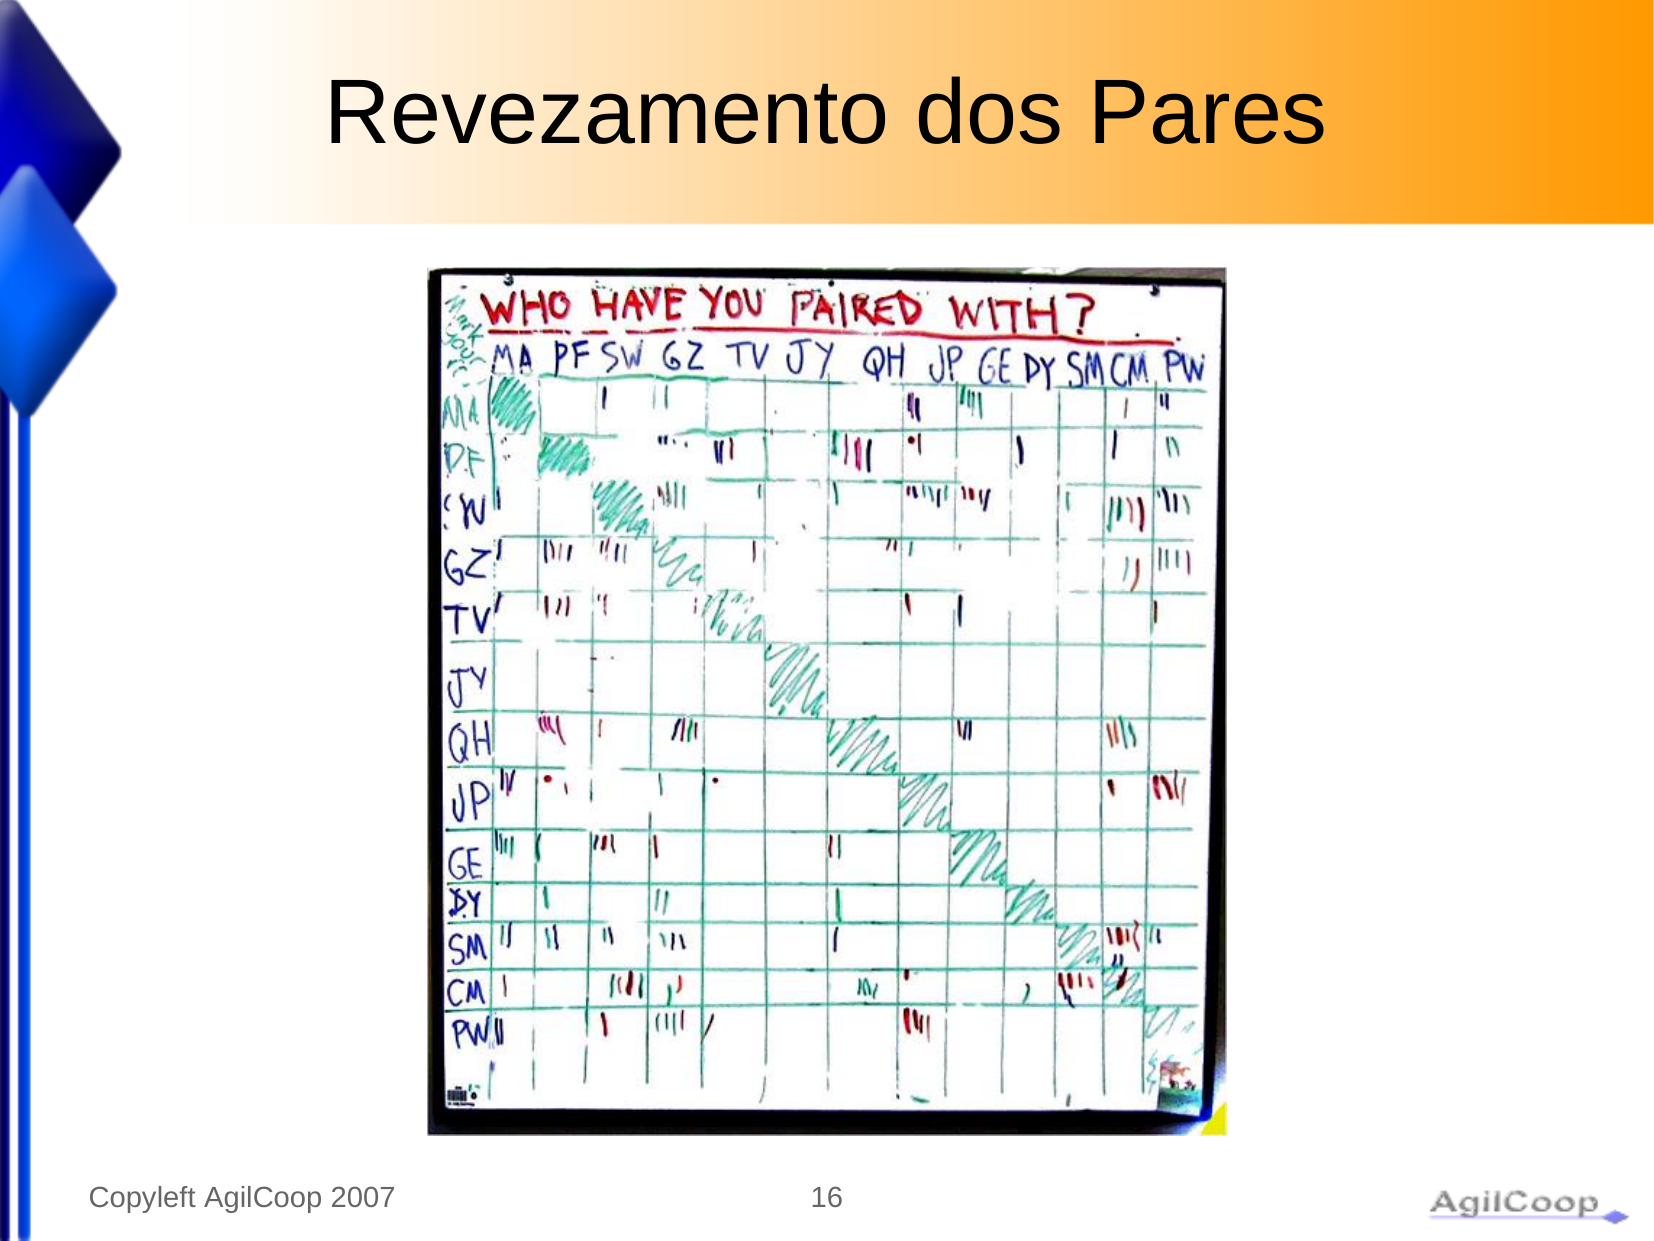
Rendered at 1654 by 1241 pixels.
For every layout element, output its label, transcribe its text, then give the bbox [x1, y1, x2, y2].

title Revezamento dos Pares [82, 15, 1571, 208]
picture [0, 0, 1654, 1241]
